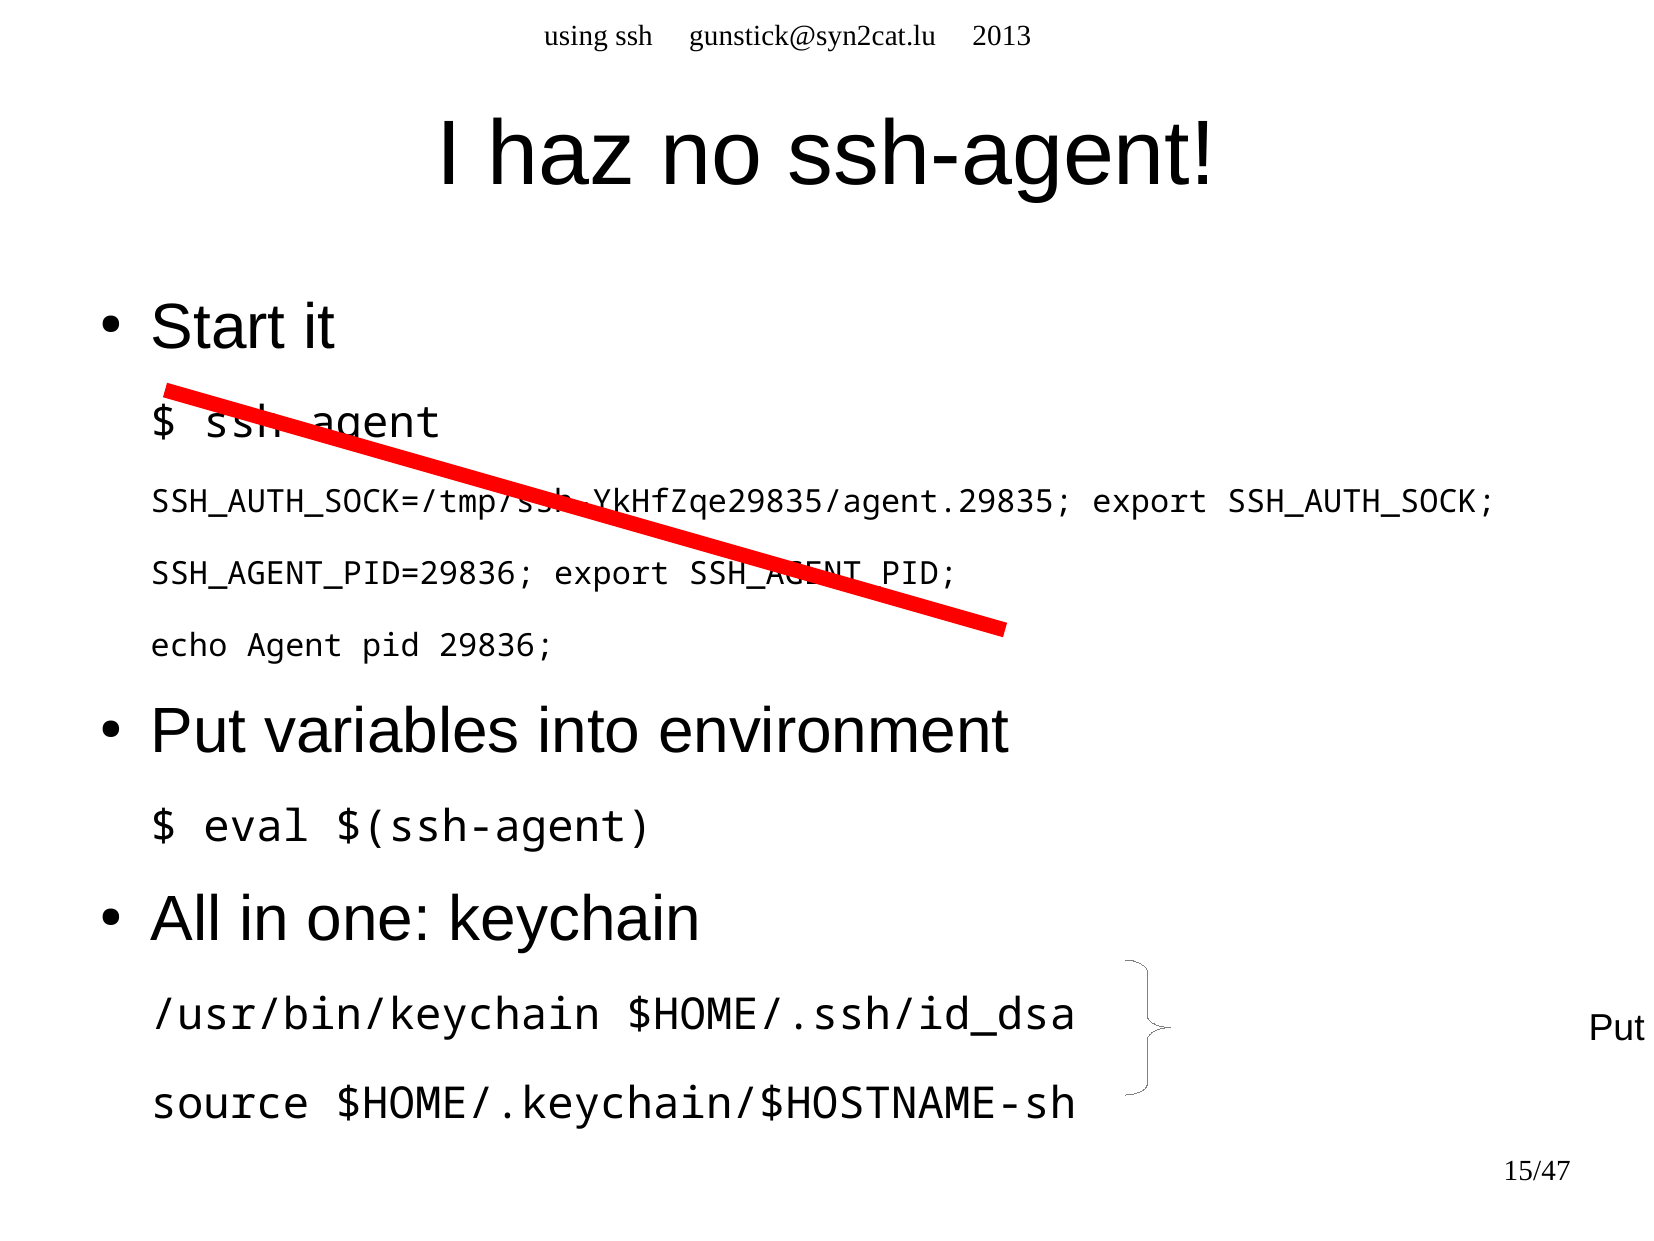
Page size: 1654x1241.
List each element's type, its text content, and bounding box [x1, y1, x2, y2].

title I haz no ssh-agent! [82, 49, 1571, 257]
text_box Put into .bash_profile [1125, 960, 1171, 1096]
list Start it $ ssh-agent SSH_AUTH_SOCK=/tmp/ssh-YkHfZqe29835/agent.29835; export SSH_AUTH_SOCK; SSH_AGENT_PID=29836; export SSH_AGENT_PID; echo Agent pid 29836; Put variables into environment $ eval $(ssh-agent) All in one: keychain /usr/bin/keychain $HOME/.ssh/id_dsa source $HOME/.keychain/$HOSTNAME-sh [82, 290, 1538, 1141]
